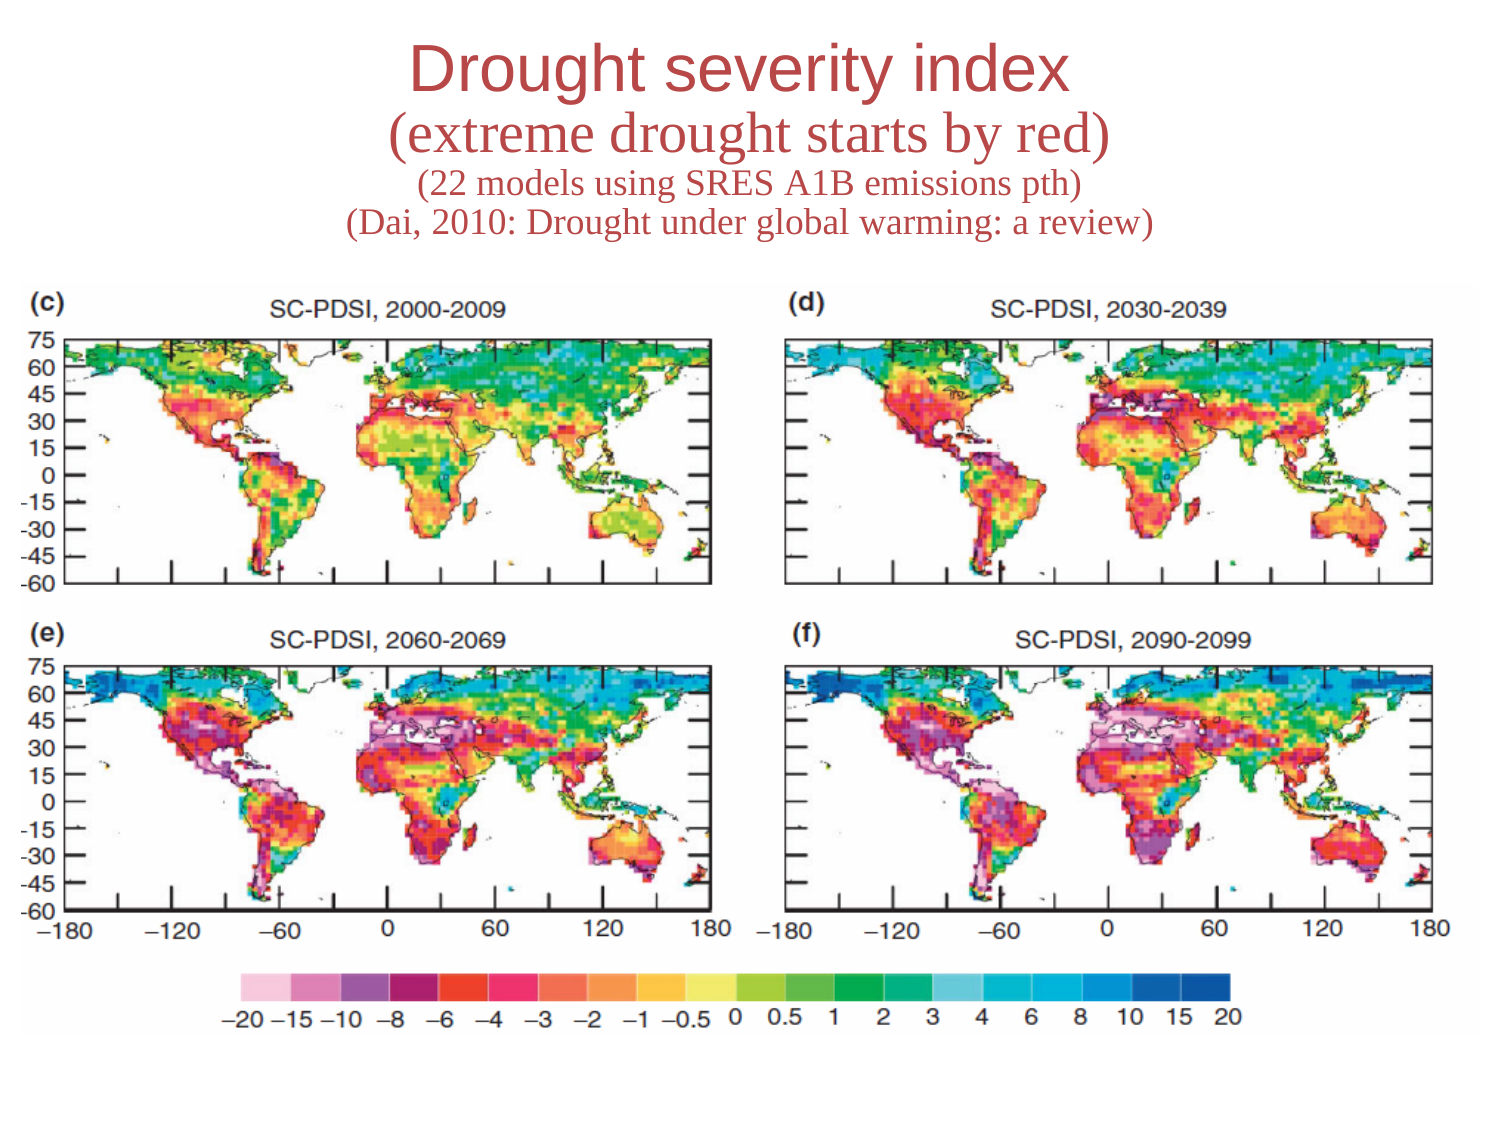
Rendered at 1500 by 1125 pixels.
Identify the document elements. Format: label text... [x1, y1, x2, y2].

title Drought severity index (extreme drought starts by red) (22 models using SRES A1B emissions pth) (Dai, 2010: Drought under global warming: a review) [75, 28, 1425, 249]
picture [21, 282, 1479, 1037]
